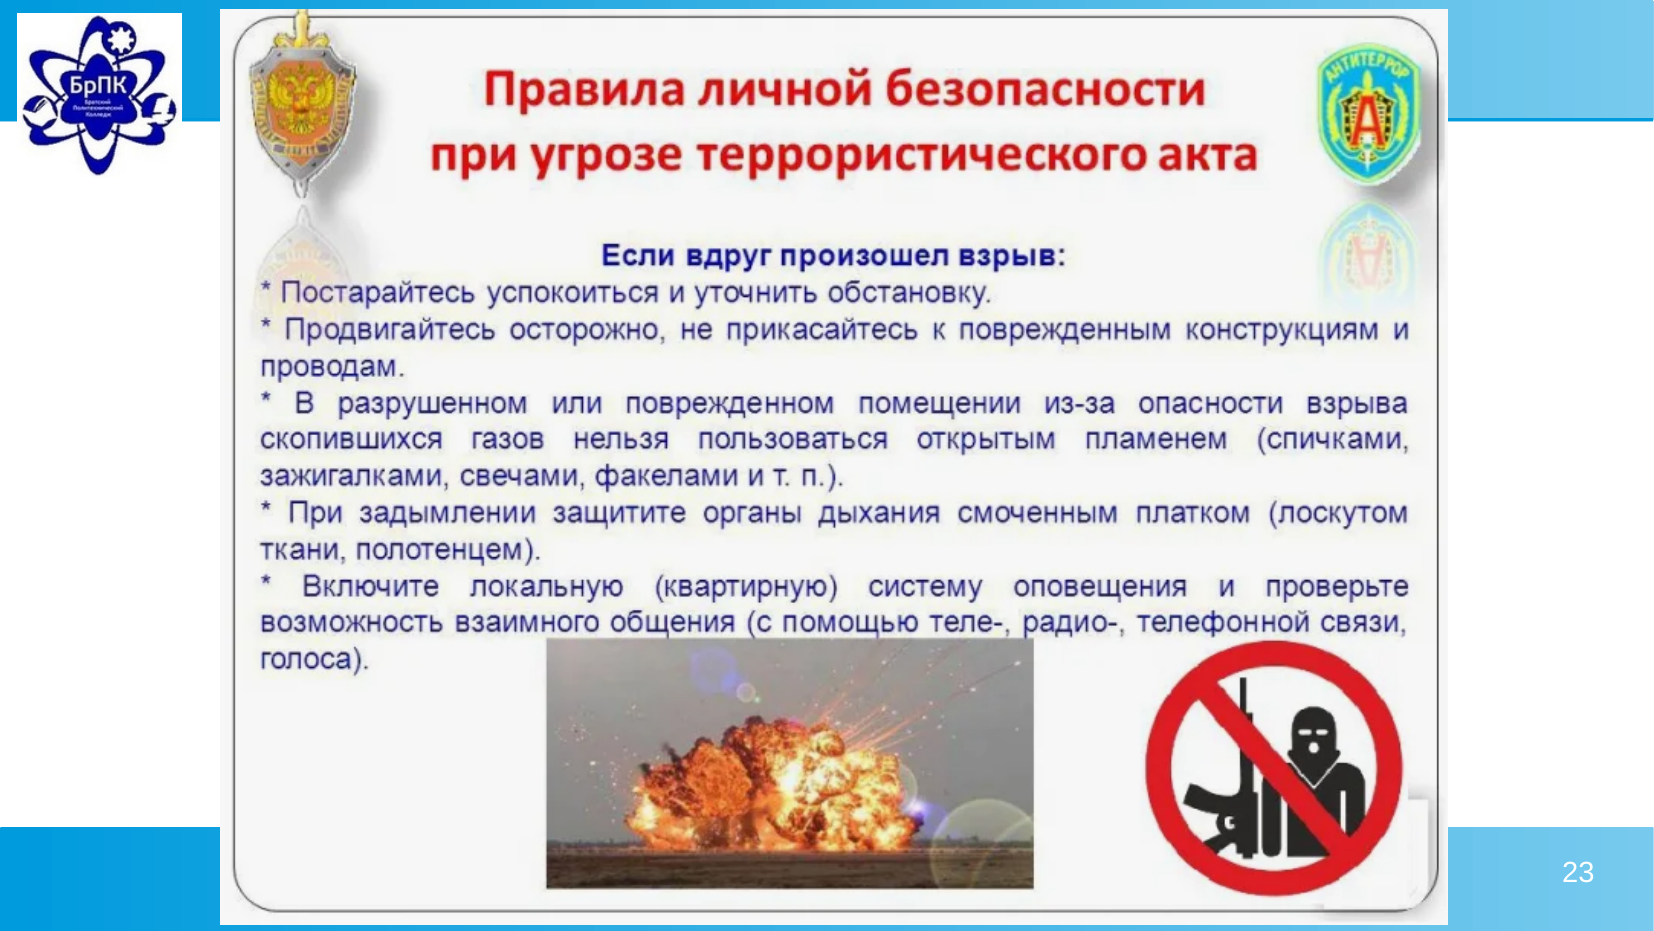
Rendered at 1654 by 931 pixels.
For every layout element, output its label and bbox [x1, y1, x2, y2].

picture [17, 14, 182, 178]
picture [220, 9, 1448, 925]
